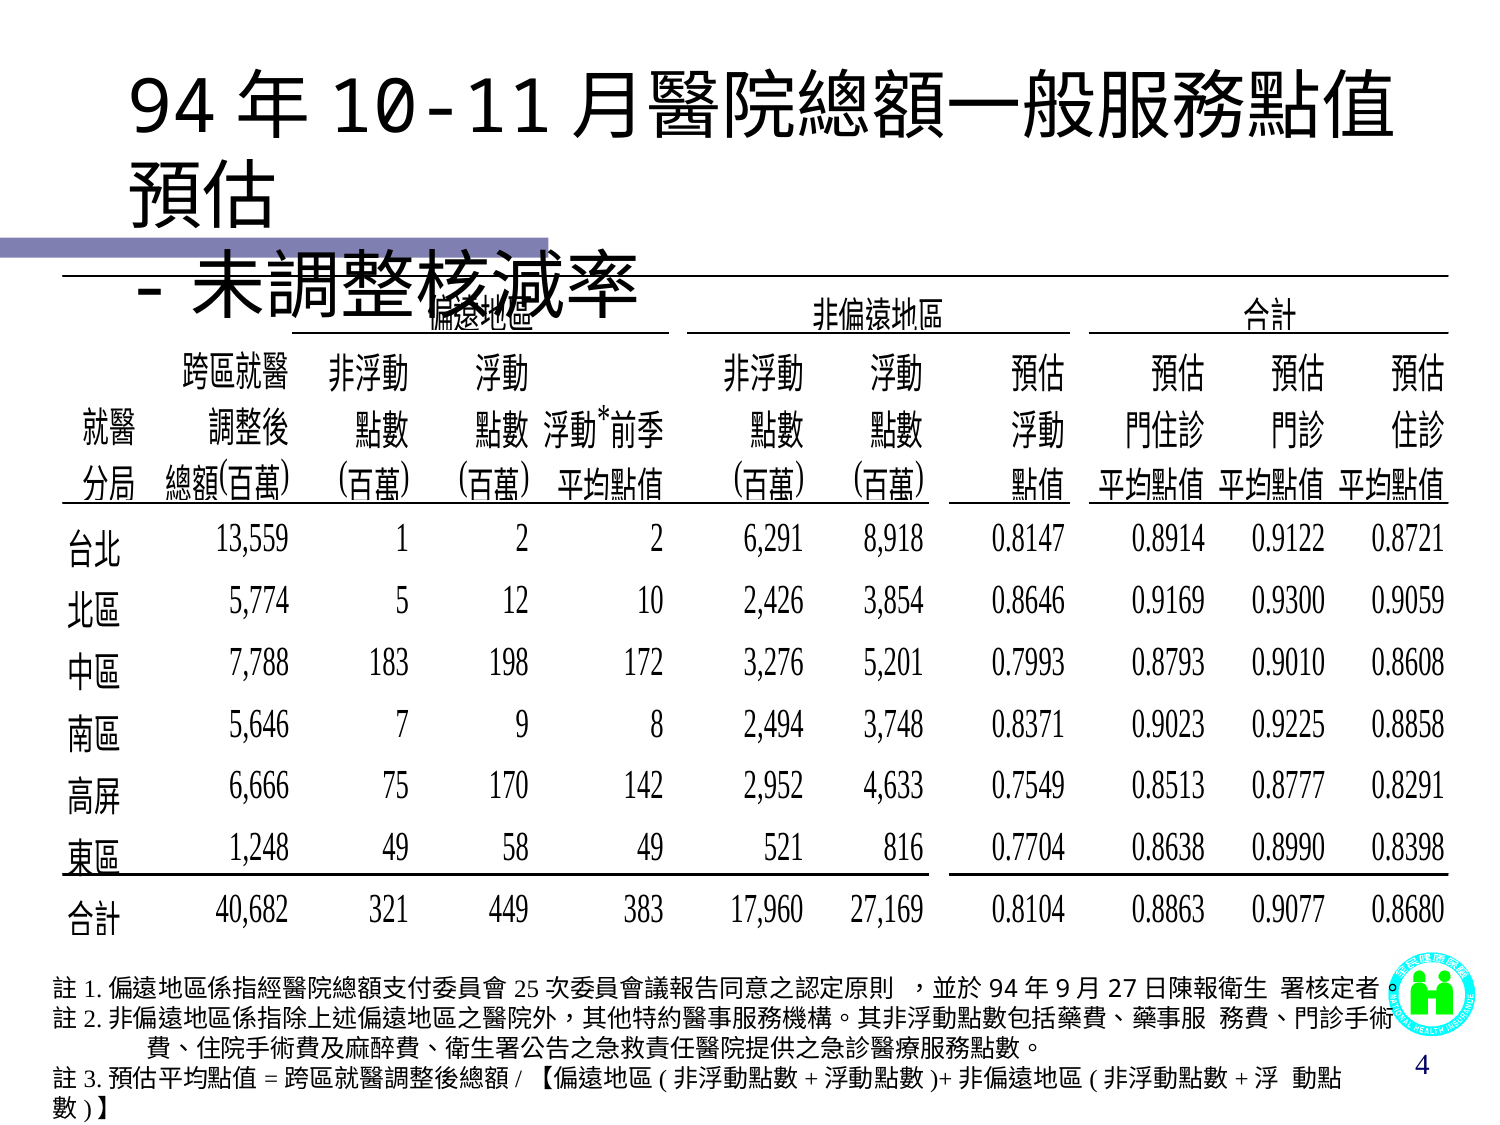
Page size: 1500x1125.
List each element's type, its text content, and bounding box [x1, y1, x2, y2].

text_box 註1.偏遠地區係指經醫院總額支付委員會25次委員會議報告同意之認定原則 ，並於94年9月27日陳報衛生 署核定者。 註2.非偏遠地區係指除上述偏遠地區之醫院外，其他特約醫事服務機構。其非浮動點數包括藥費、藥事服 務費、門診手術 費、住院手術費及麻醉費、衛生署公告之急救責任醫院提供之急診醫療服務點數。 註3.預估平均點值=跨區就醫調整後總額/【偏遠地區(非浮動點數+浮動點數)+非偏遠地區(非浮動點數+浮 動點數)】 [37, 965, 1413, 1100]
title 94年10-11月醫院總額一般服務點值預估 -未調整核減率 [112, 50, 1476, 238]
chart [62, 275, 1450, 938]
text_box [1400, 1037, 1476, 1125]
